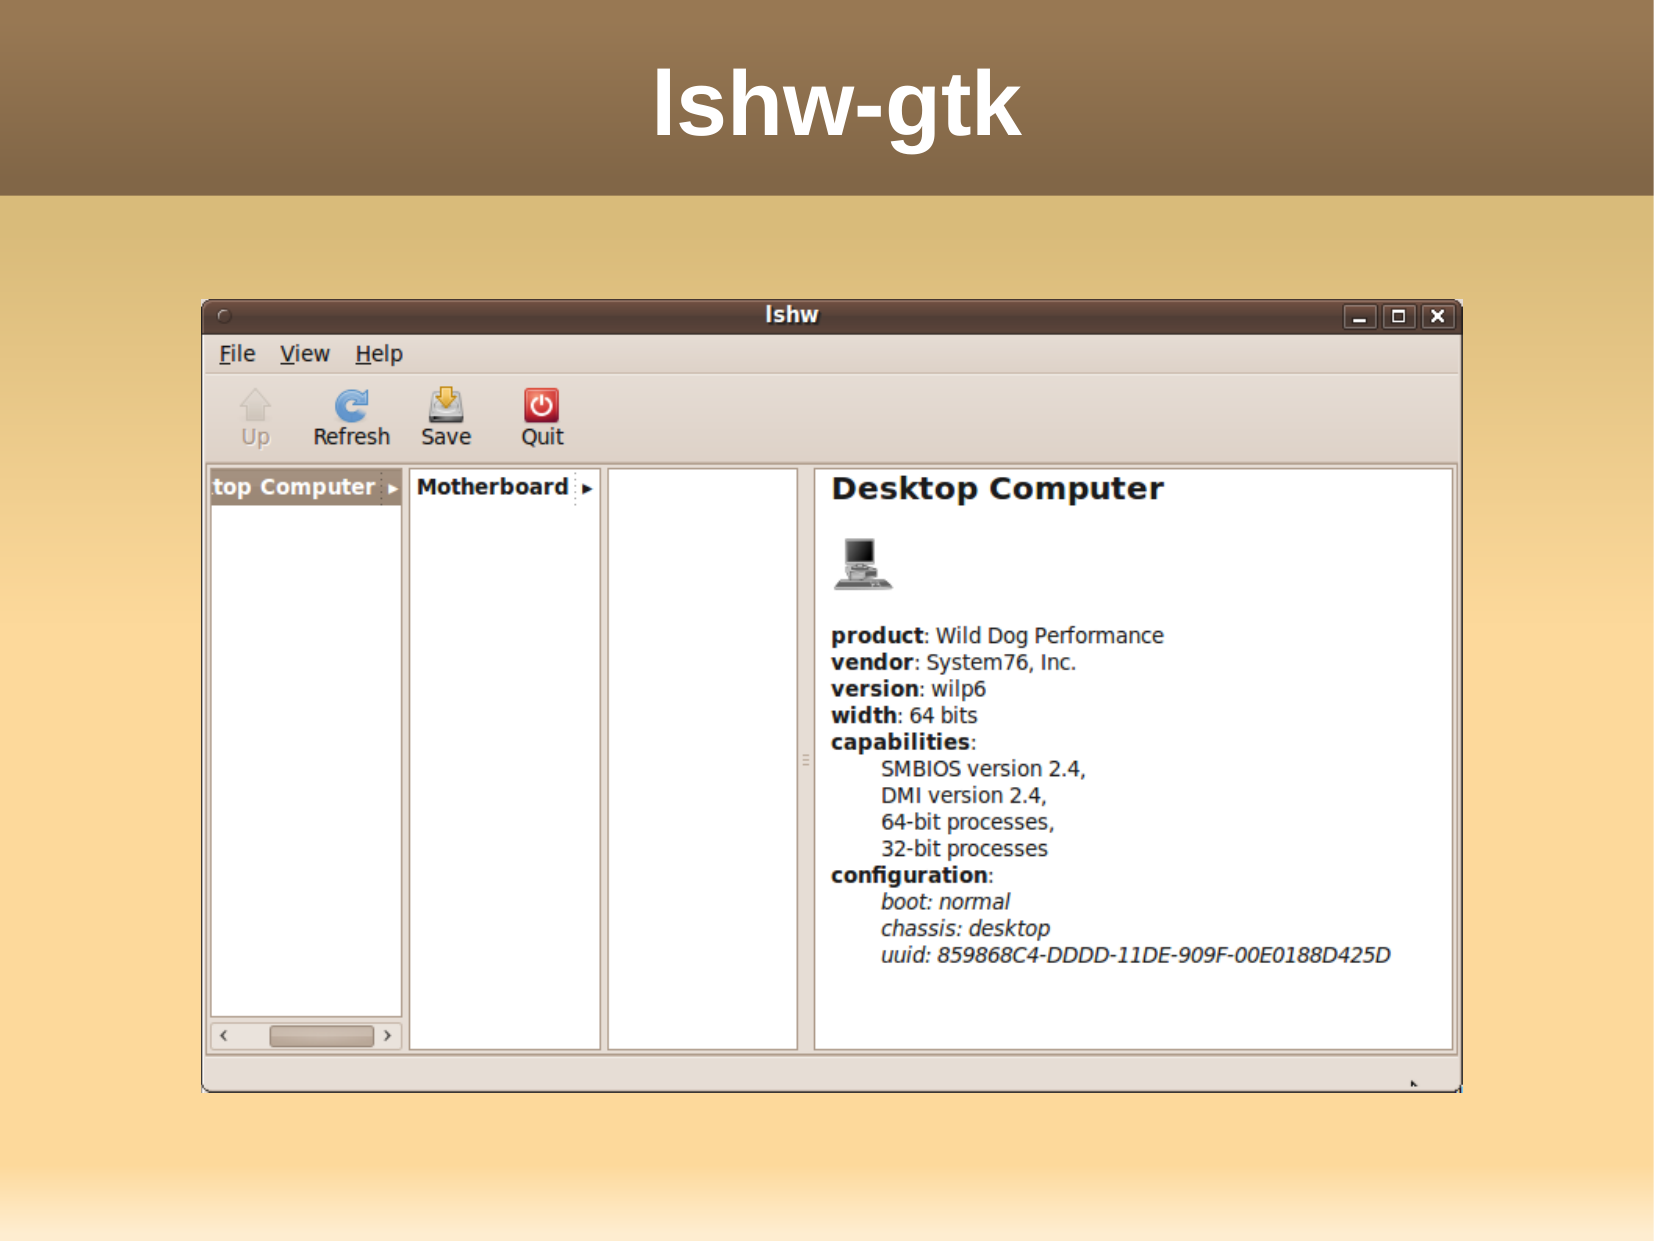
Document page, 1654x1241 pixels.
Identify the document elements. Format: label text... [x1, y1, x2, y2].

title lshw-gtk [76, 0, 1565, 208]
picture [0, 0, 1654, 1241]
